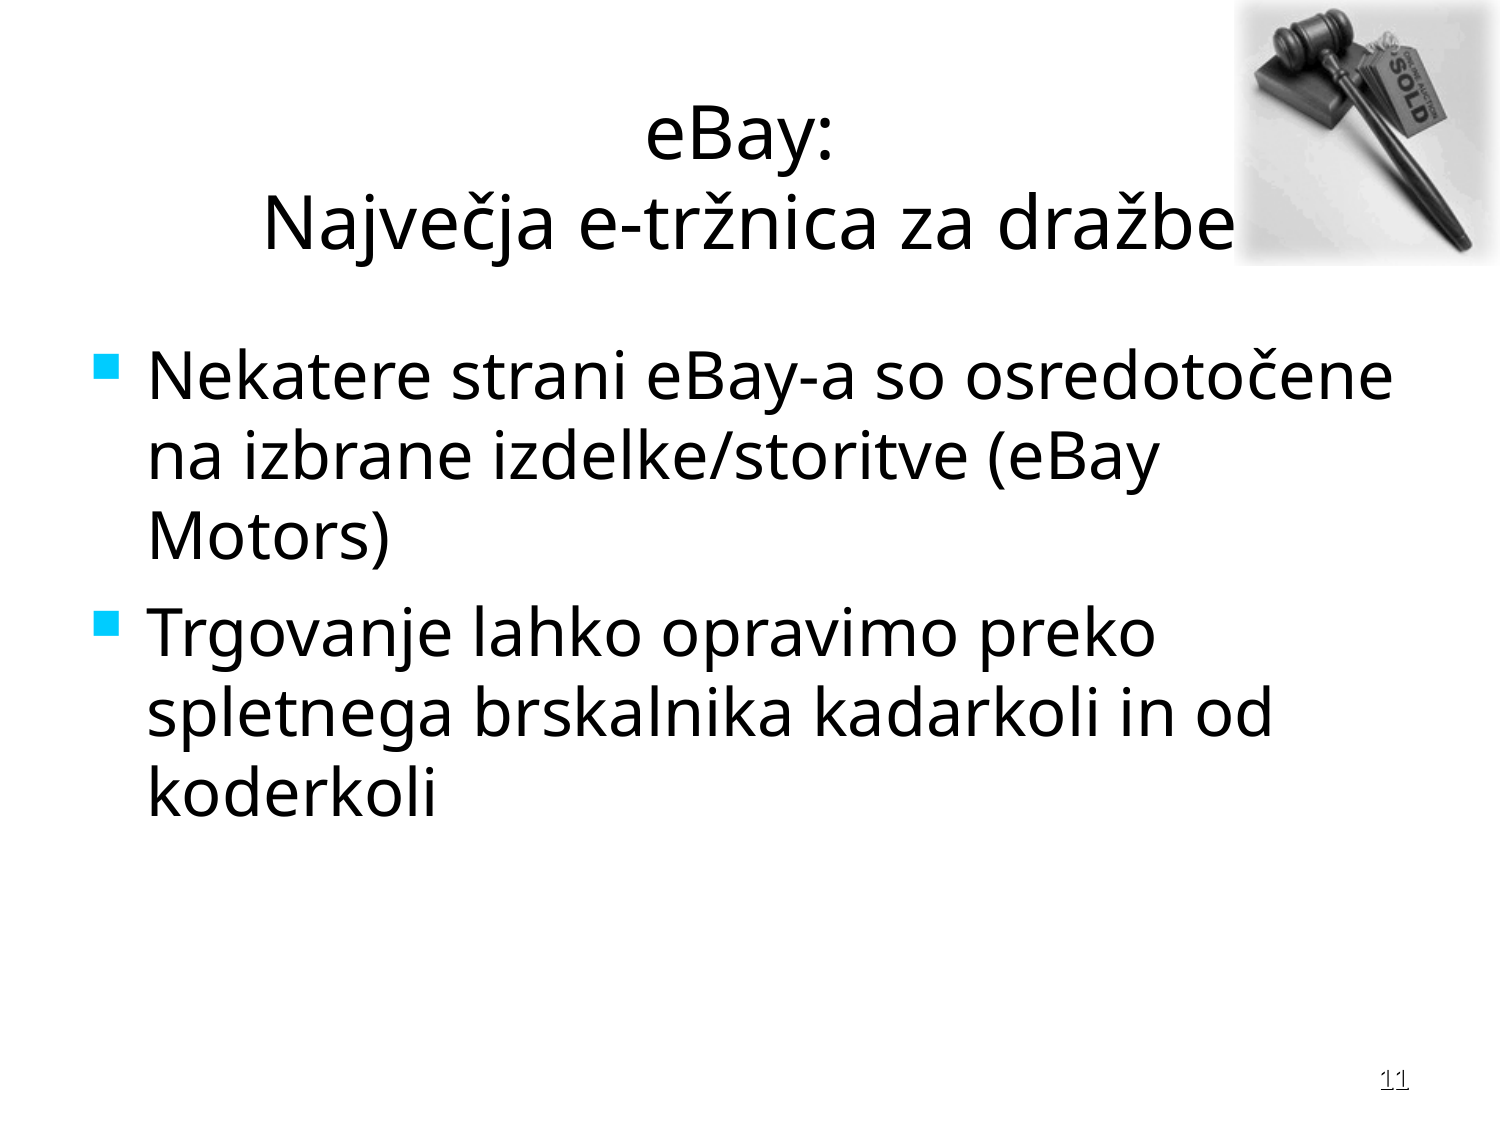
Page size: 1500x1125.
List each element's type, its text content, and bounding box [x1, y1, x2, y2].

list Nekatere strani eBay-a so osredotočene na izbrane izdelke/storitve (eBay Motors) Trgovanje lahko opravimo preko spletnega brskalnika kadarkoli in od koderkoli [75, 324, 1426, 1001]
title eBay: Največja e-tržnica za dražbe [75, 62, 1426, 288]
text_box <number> [1074, 1024, 1426, 1103]
picture [1234, 0, 1500, 266]
